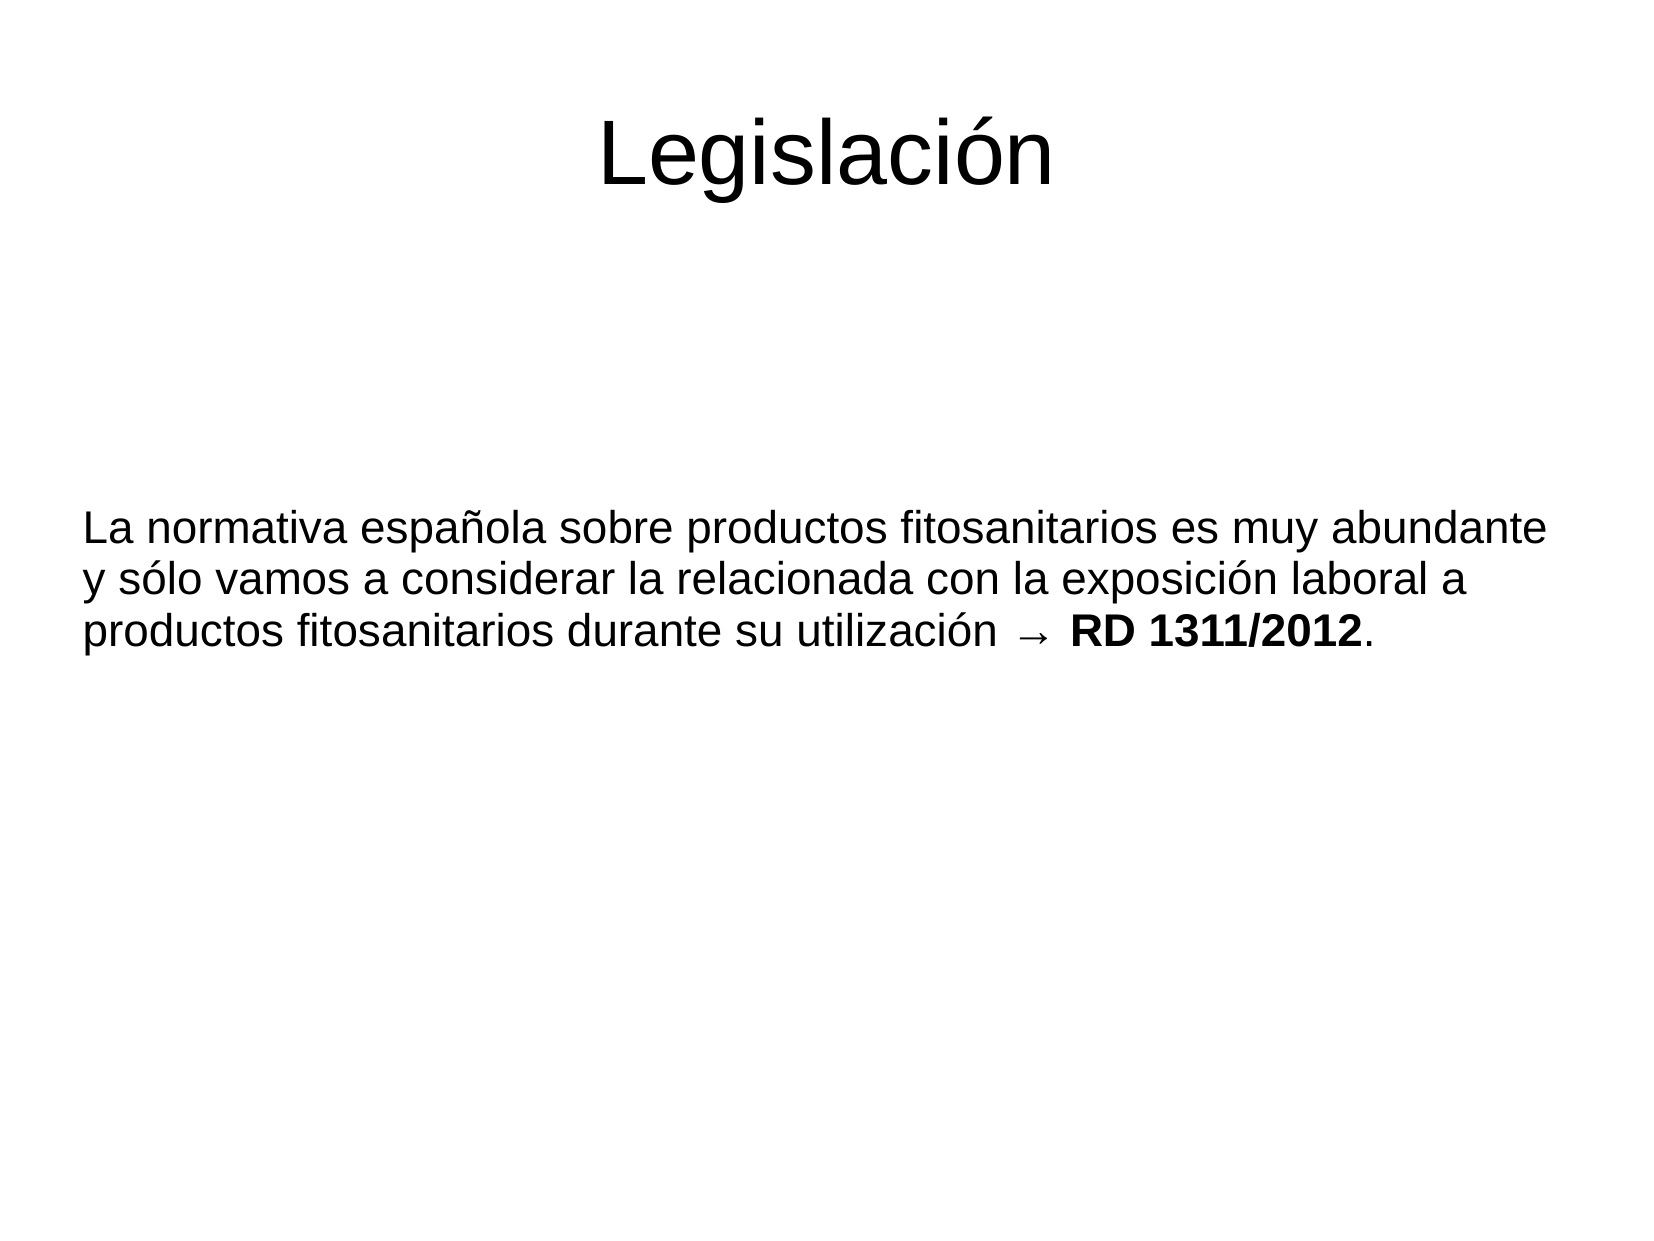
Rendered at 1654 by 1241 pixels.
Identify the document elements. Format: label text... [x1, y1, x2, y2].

title Legislación [82, 49, 1571, 257]
list La normativa española sobre productos fitosanitarios es muy abundante y sólo vamos a considerar la relacionada con la exposición laboral a productos fitosanitarios durante su utilización → RD 1311/2012. [82, 501, 1571, 1109]
